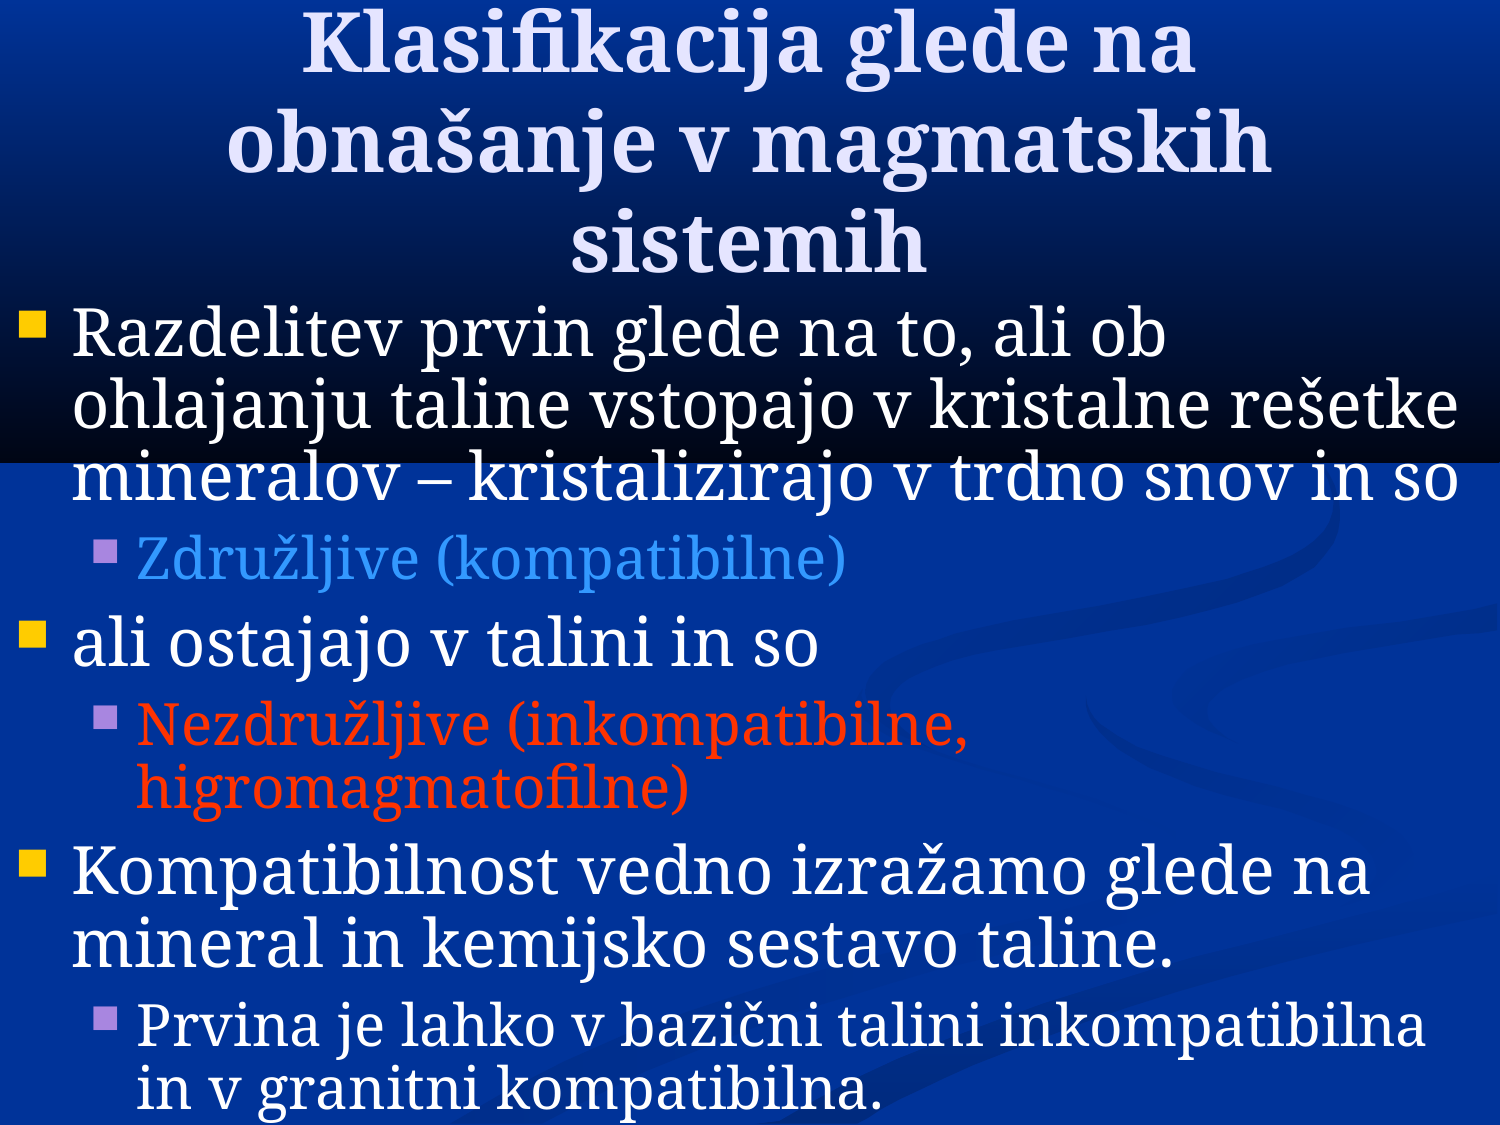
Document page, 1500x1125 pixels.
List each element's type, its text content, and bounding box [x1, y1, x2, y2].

list Razdelitev prvin glede na to, ali ob ohlajanju taline vstopajo v kristalne rešetke mineralov – kristalizirajo v trdno snov in so Združljive (kompatibilne) ali ostajajo v talini in so Nezdružljive (inkompatibilne, higromagmatofilne) Kompatibilnost vedno izražamo glede na mineral in kemijsko sestavo taline. Prvina je lahko v bazični talini inkompatibilna in v granitni kompatibilna. [0, 290, 1500, 1125]
title Klasifikacija glede na obnašanje v magmatskih sistemih [75, 31, 1426, 247]
